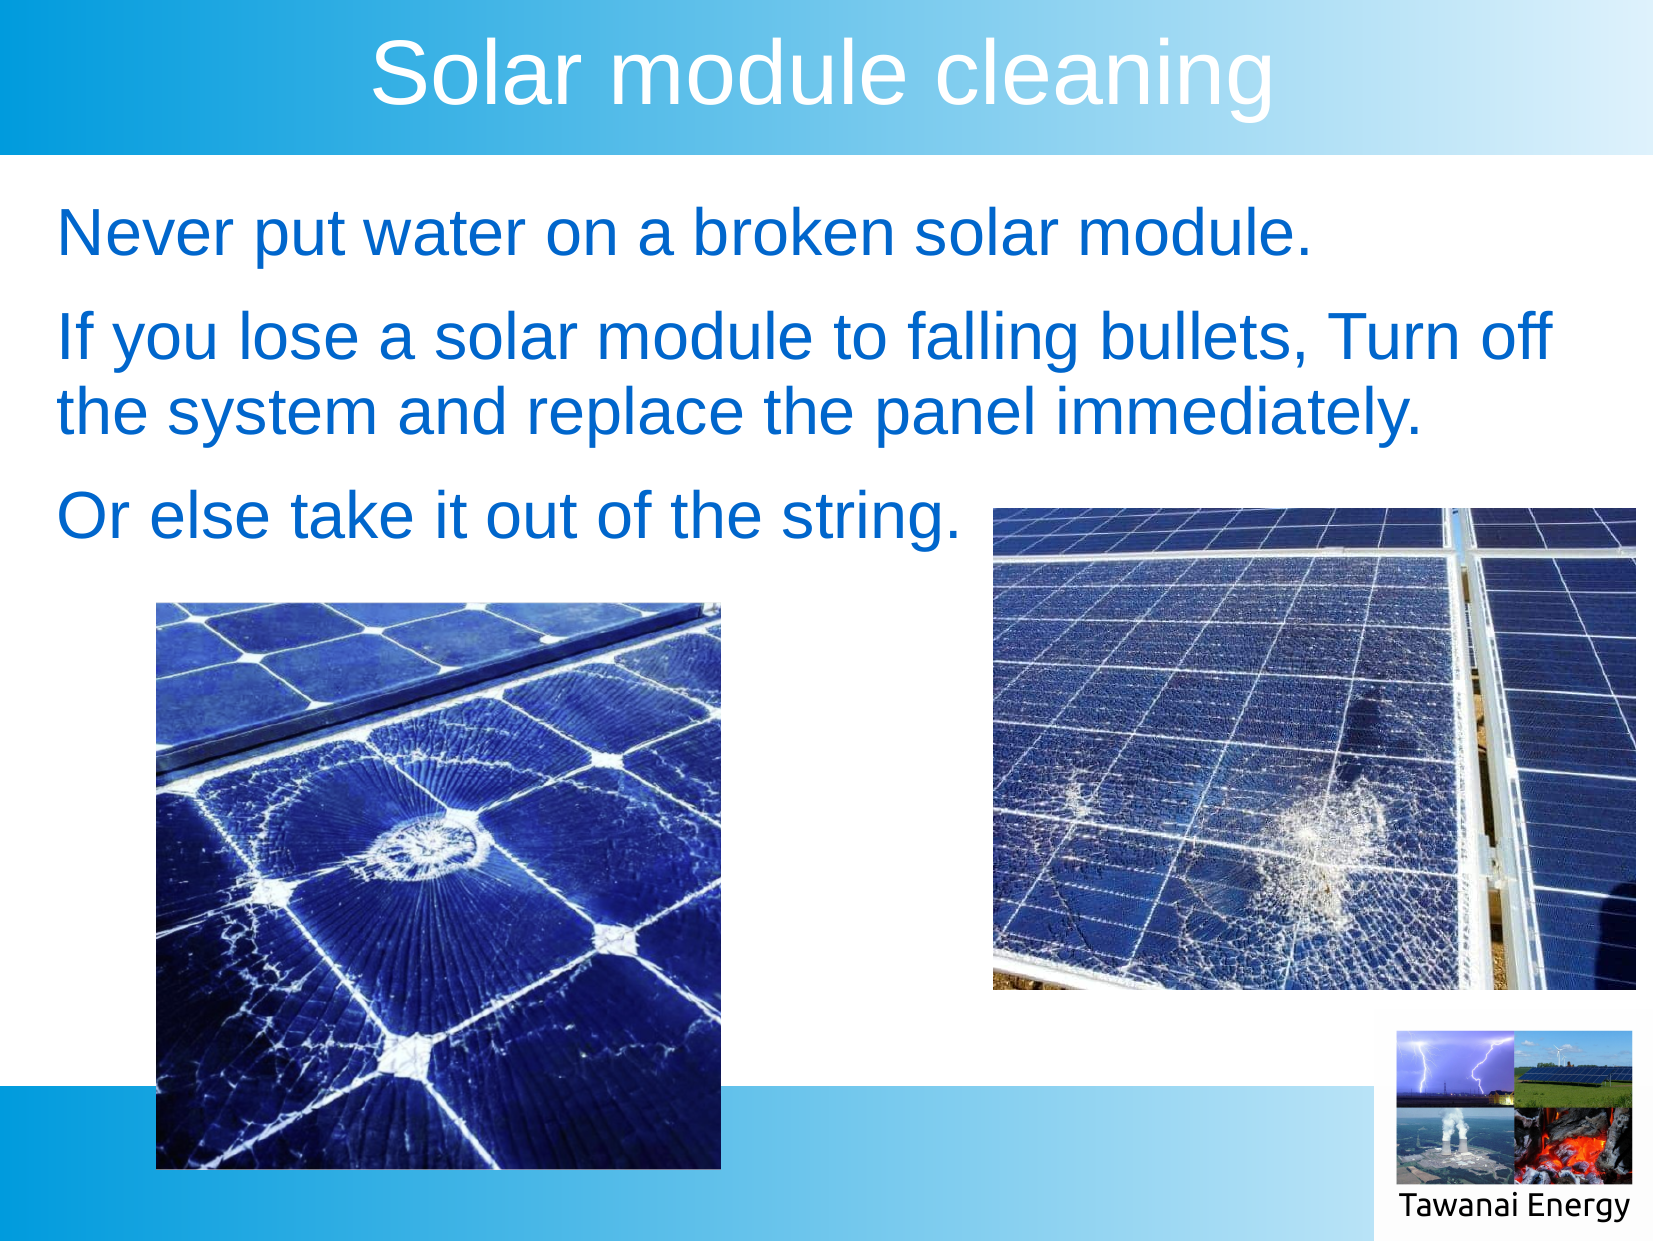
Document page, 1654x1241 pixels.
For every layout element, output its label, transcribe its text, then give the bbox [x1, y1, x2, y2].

picture [156, 602, 721, 1171]
title Solar module cleaning [79, 20, 1568, 126]
picture [1374, 1009, 1654, 1241]
picture [993, 508, 1636, 991]
list Never put water on a broken solar module. If you lose a solar module to falling bullets, Turn off the system and replace the panel immediately. Or else take it out of the string. [56, 195, 1621, 946]
